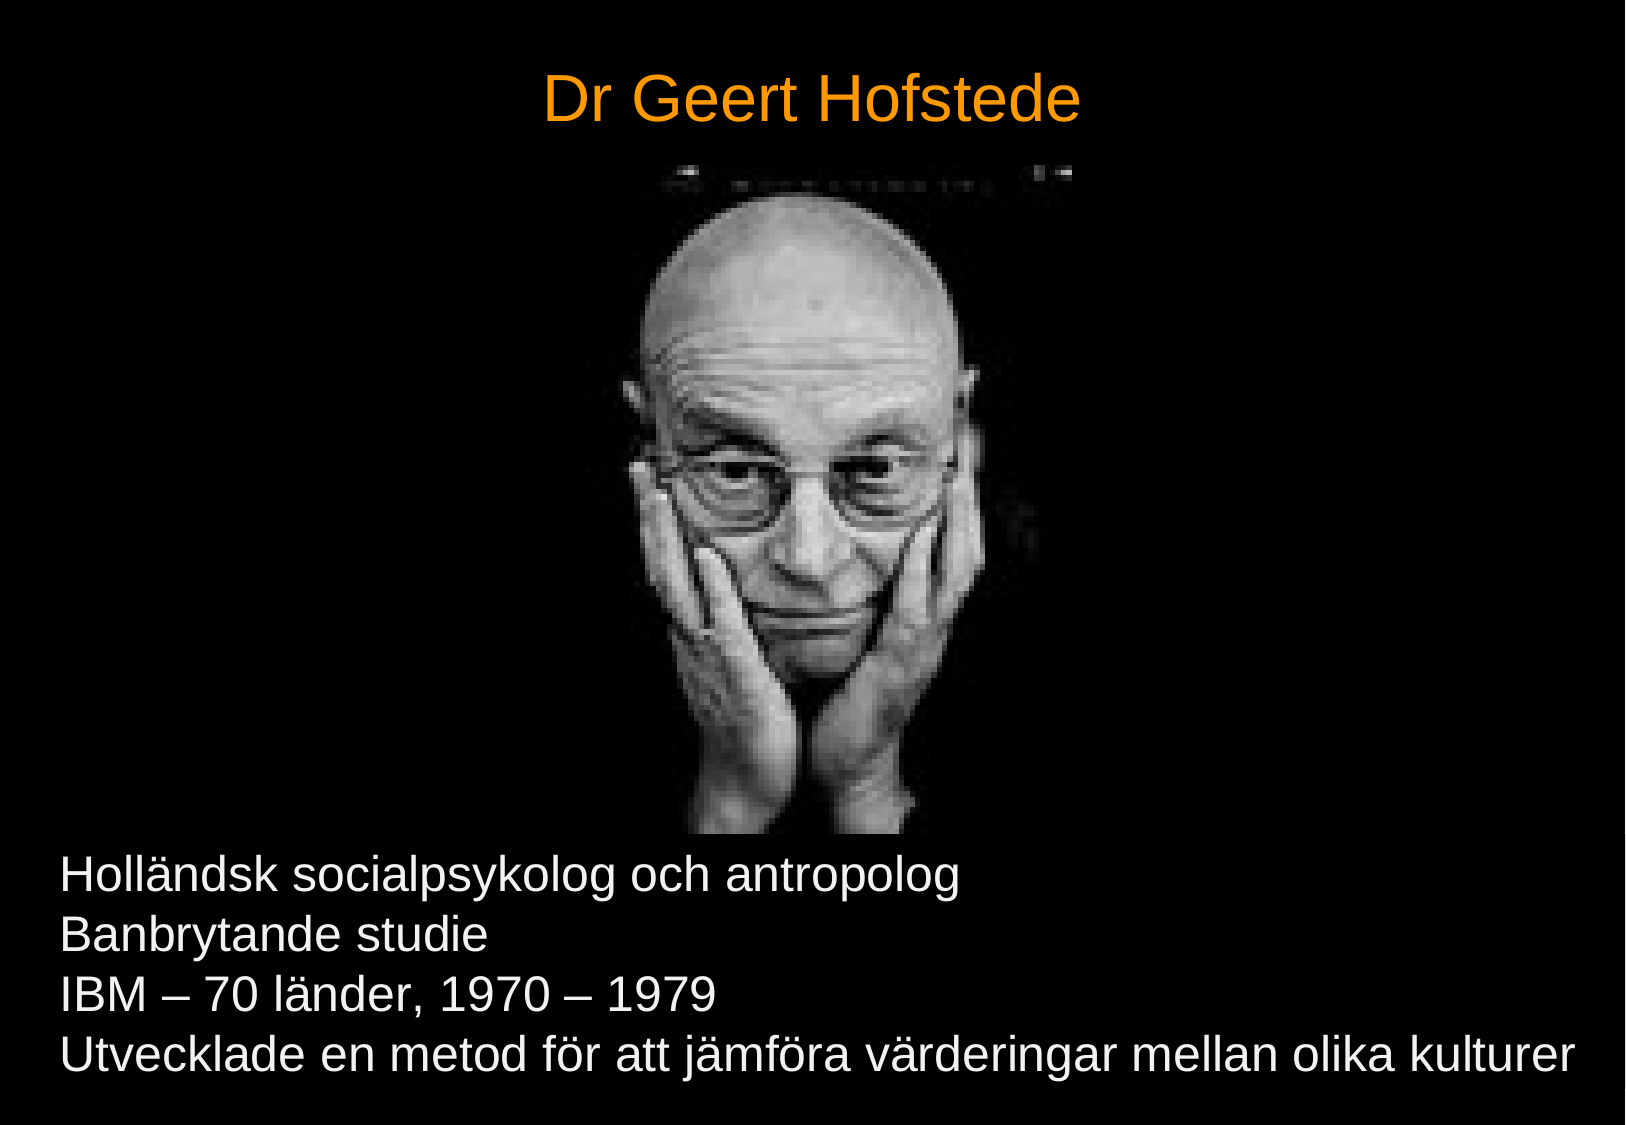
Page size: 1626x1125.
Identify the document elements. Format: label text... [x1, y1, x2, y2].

text_box Holländsk socialpsykolog och antropolog Banbrytande studie IBM – 70 länder, 1970 – 1979 Utvecklade en metod för att jämföra värderingar mellan olika kulturer [4, 834, 1626, 1090]
picture [543, 165, 1072, 834]
text_box Dr Geert Hofstede [527, 47, 1099, 143]
